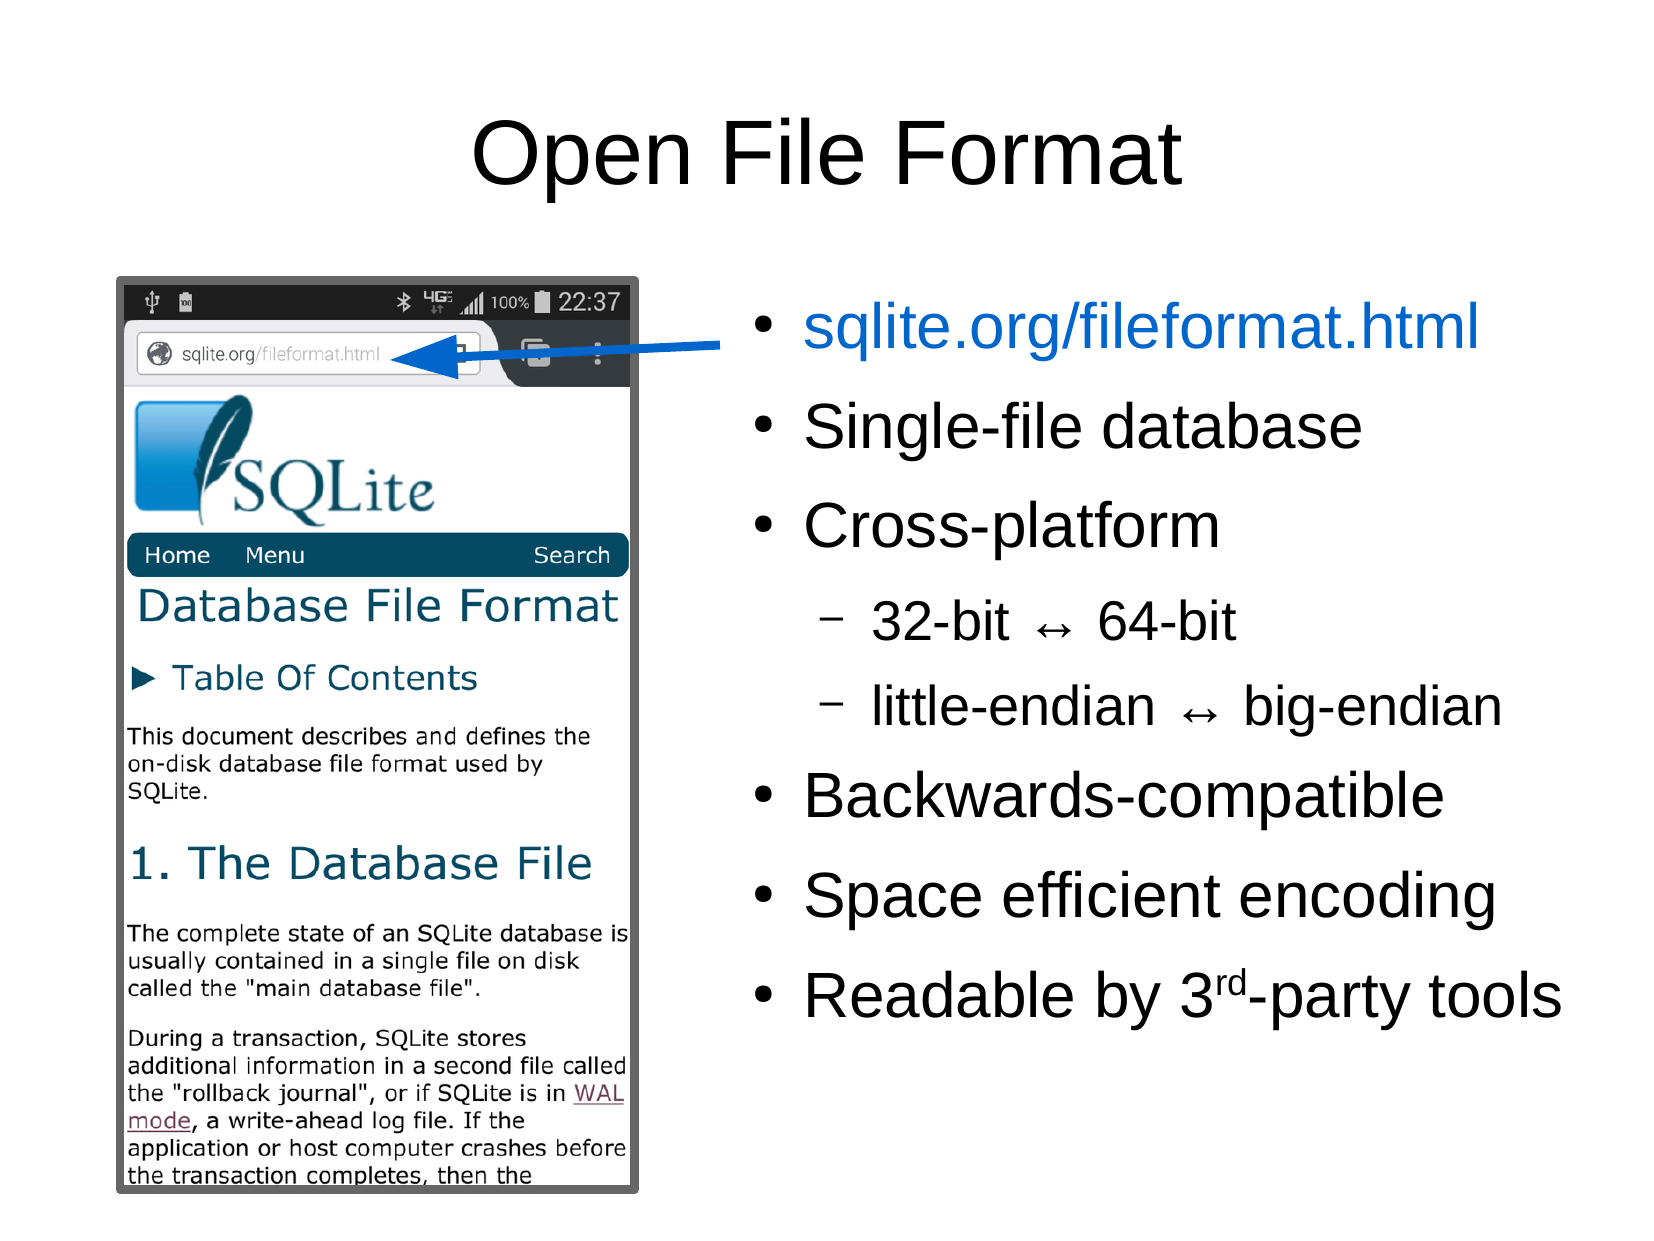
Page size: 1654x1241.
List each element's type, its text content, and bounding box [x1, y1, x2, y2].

picture [124, 285, 631, 1186]
title Open File Format [82, 49, 1571, 257]
list sqlite.org/fileformat.html Single-file database Cross-platform 32-bit ↔ 64-bit little-endian ↔ big-endian Backwards-compatible Space efficient encoding Readable by 3rd-party tools [735, 290, 1572, 1109]
